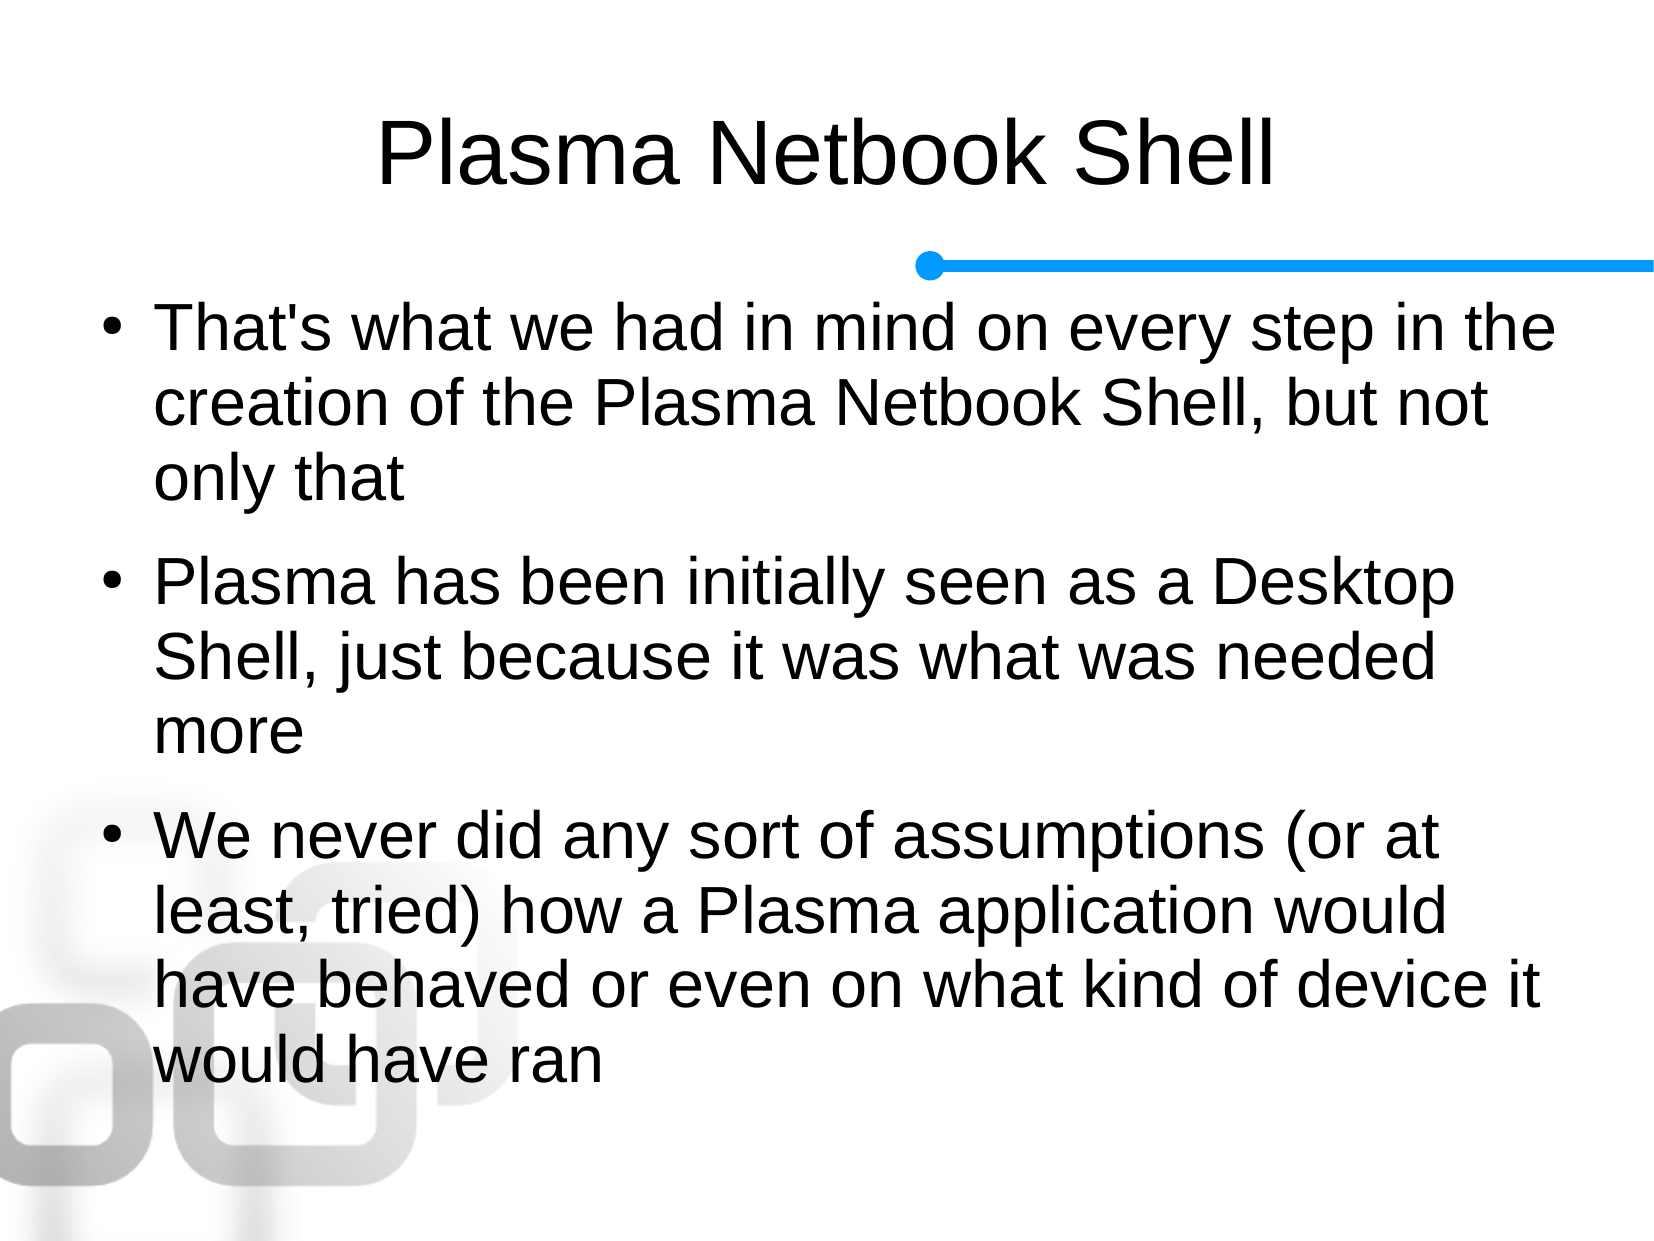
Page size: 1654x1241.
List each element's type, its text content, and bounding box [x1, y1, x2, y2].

picture [0, 713, 709, 1241]
list That's what we had in mind on every step in the creation of the Plasma Netbook Shell, but not only that Plasma has been initially seen as a Desktop Shell, just because it was what was needed more We never did any sort of assumptions (or at least, tried) how a Plasma application would have behaved or even on what kind of device it would have ran [82, 290, 1571, 1109]
title Plasma Netbook Shell [82, 56, 1571, 250]
